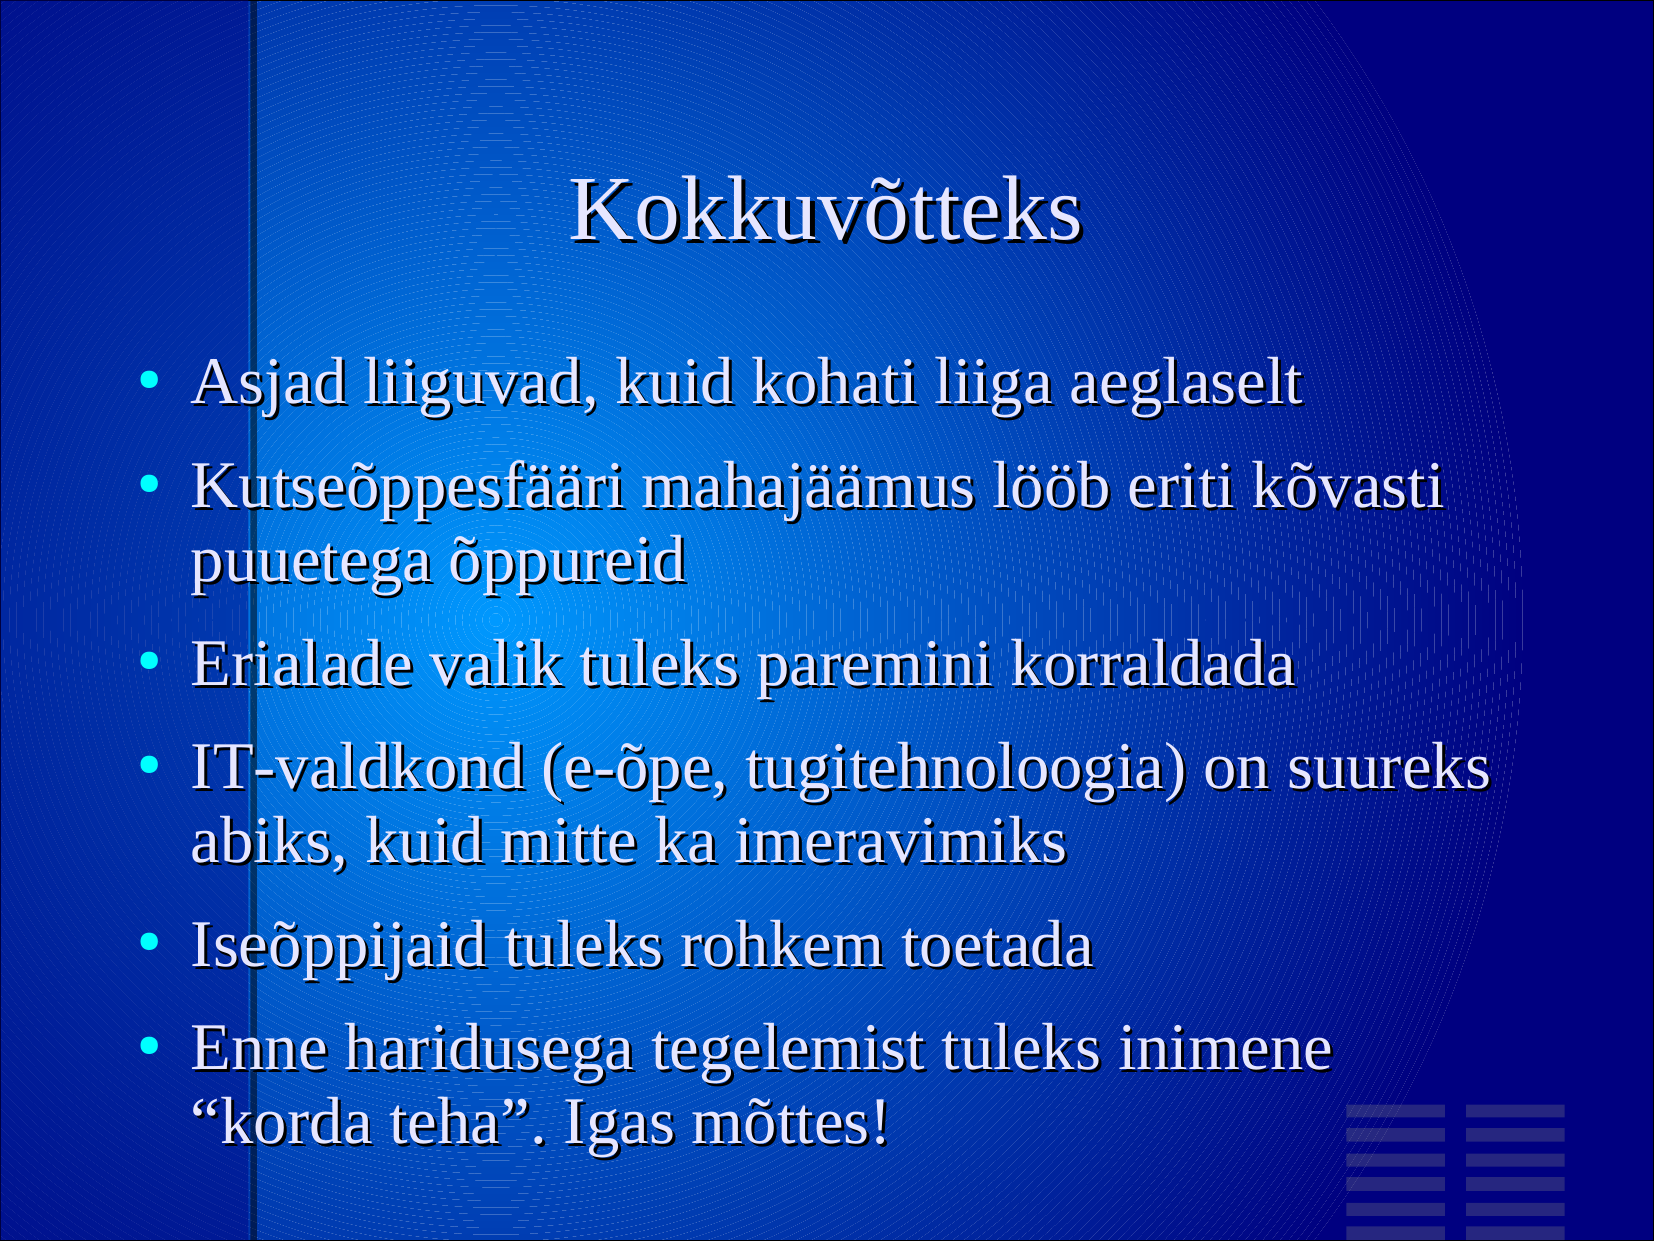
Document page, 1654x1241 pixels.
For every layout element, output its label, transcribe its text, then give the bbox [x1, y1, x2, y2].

title Kokkuvõtteks [119, 104, 1533, 313]
list Asjad liiguvad, kuid kohati liiga aeglaselt Kutseõppesfääri mahajäämus lööb eriti kõvasti puuetega õppureid Erialade valik tuleks paremini korraldada IT-valdkond (e-õpe, tugitehnoloogia) on suureks abiks, kuid mitte ka imeravimiks Iseõppijaid tuleks rohkem toetada Enne haridusega tegelemist tuleks inimene “korda teha”. Igas mõttes! [119, 344, 1533, 1159]
